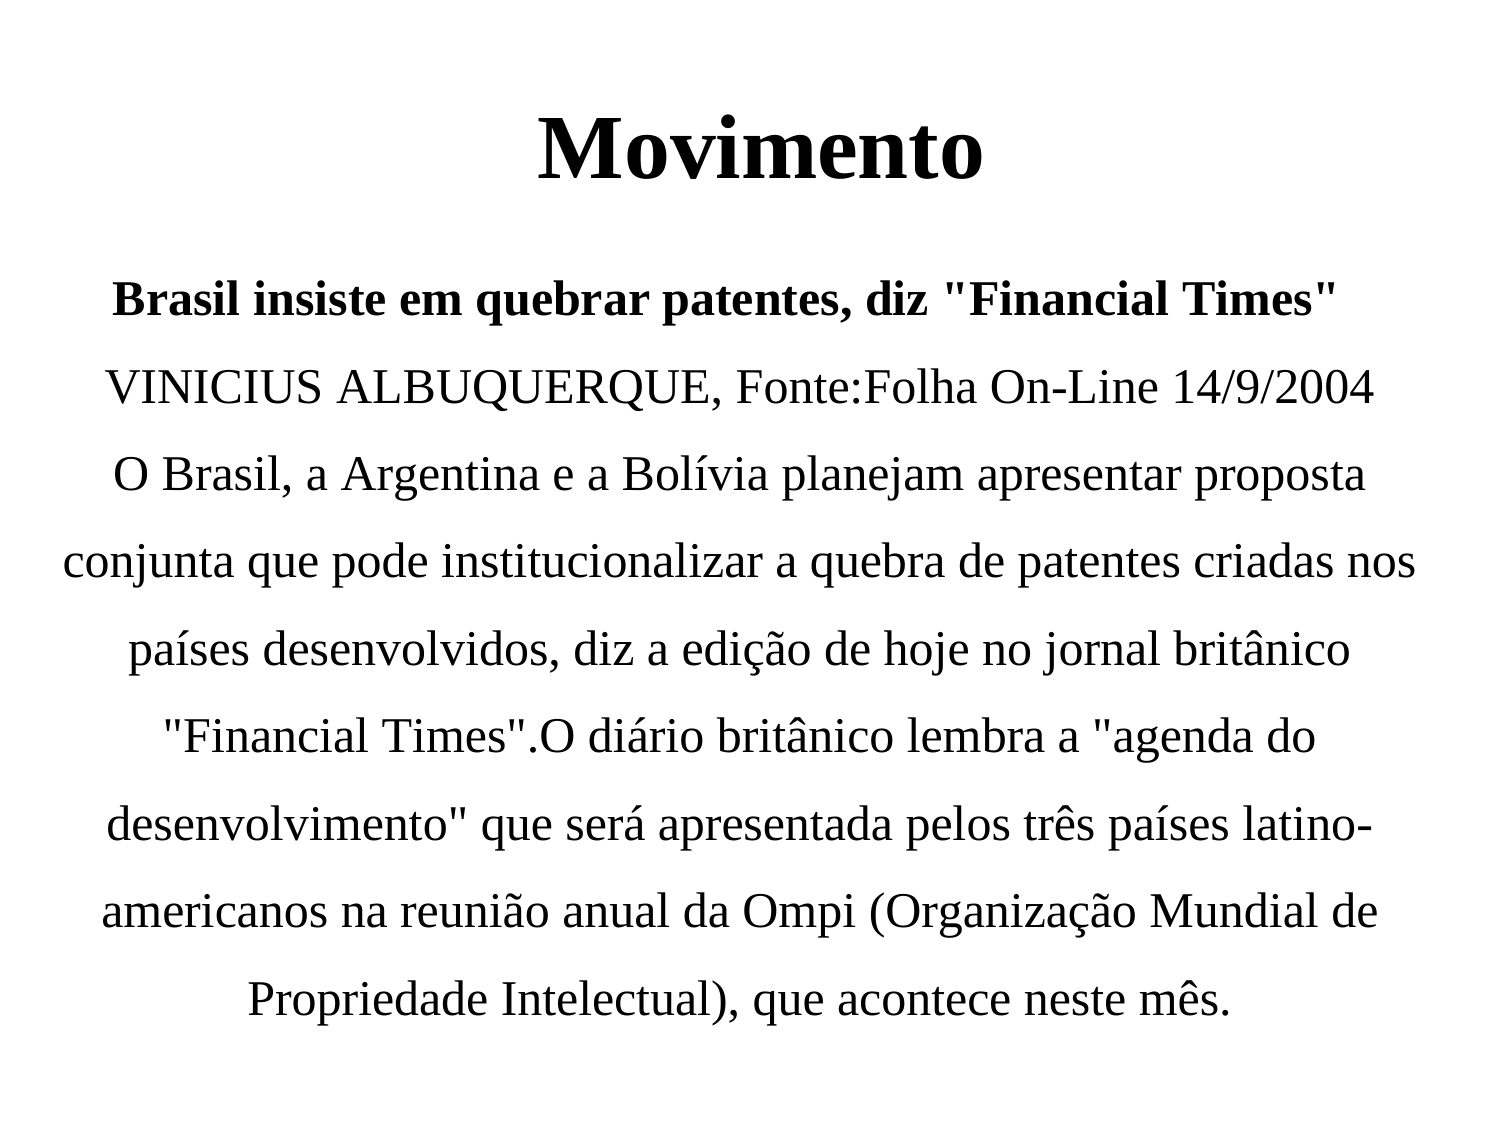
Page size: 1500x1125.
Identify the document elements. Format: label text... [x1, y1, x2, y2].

text_box Brasil insiste em quebrar patentes, diz "Financial Times" VINICIUS ALBUQUERQUE, Fonte:Folha On-Line 14/9/2004 O Brasil, a Argentina e a Bolívia planejam apresentar proposta conjunta que pode institucionalizar a quebra de patentes criadas nos países desenvolvidos, diz a edição de hoje no jornal britânico "Financial Times".O diário britânico lembra a "agenda do desenvolvimento" que será apresentada pelos três países latino-americanos na reunião anual da Ompi (Organização Mundial de Propriedade Intelectual), que acontece neste mês. [43, 239, 1436, 1027]
title Movimento [68, 78, 1456, 218]
